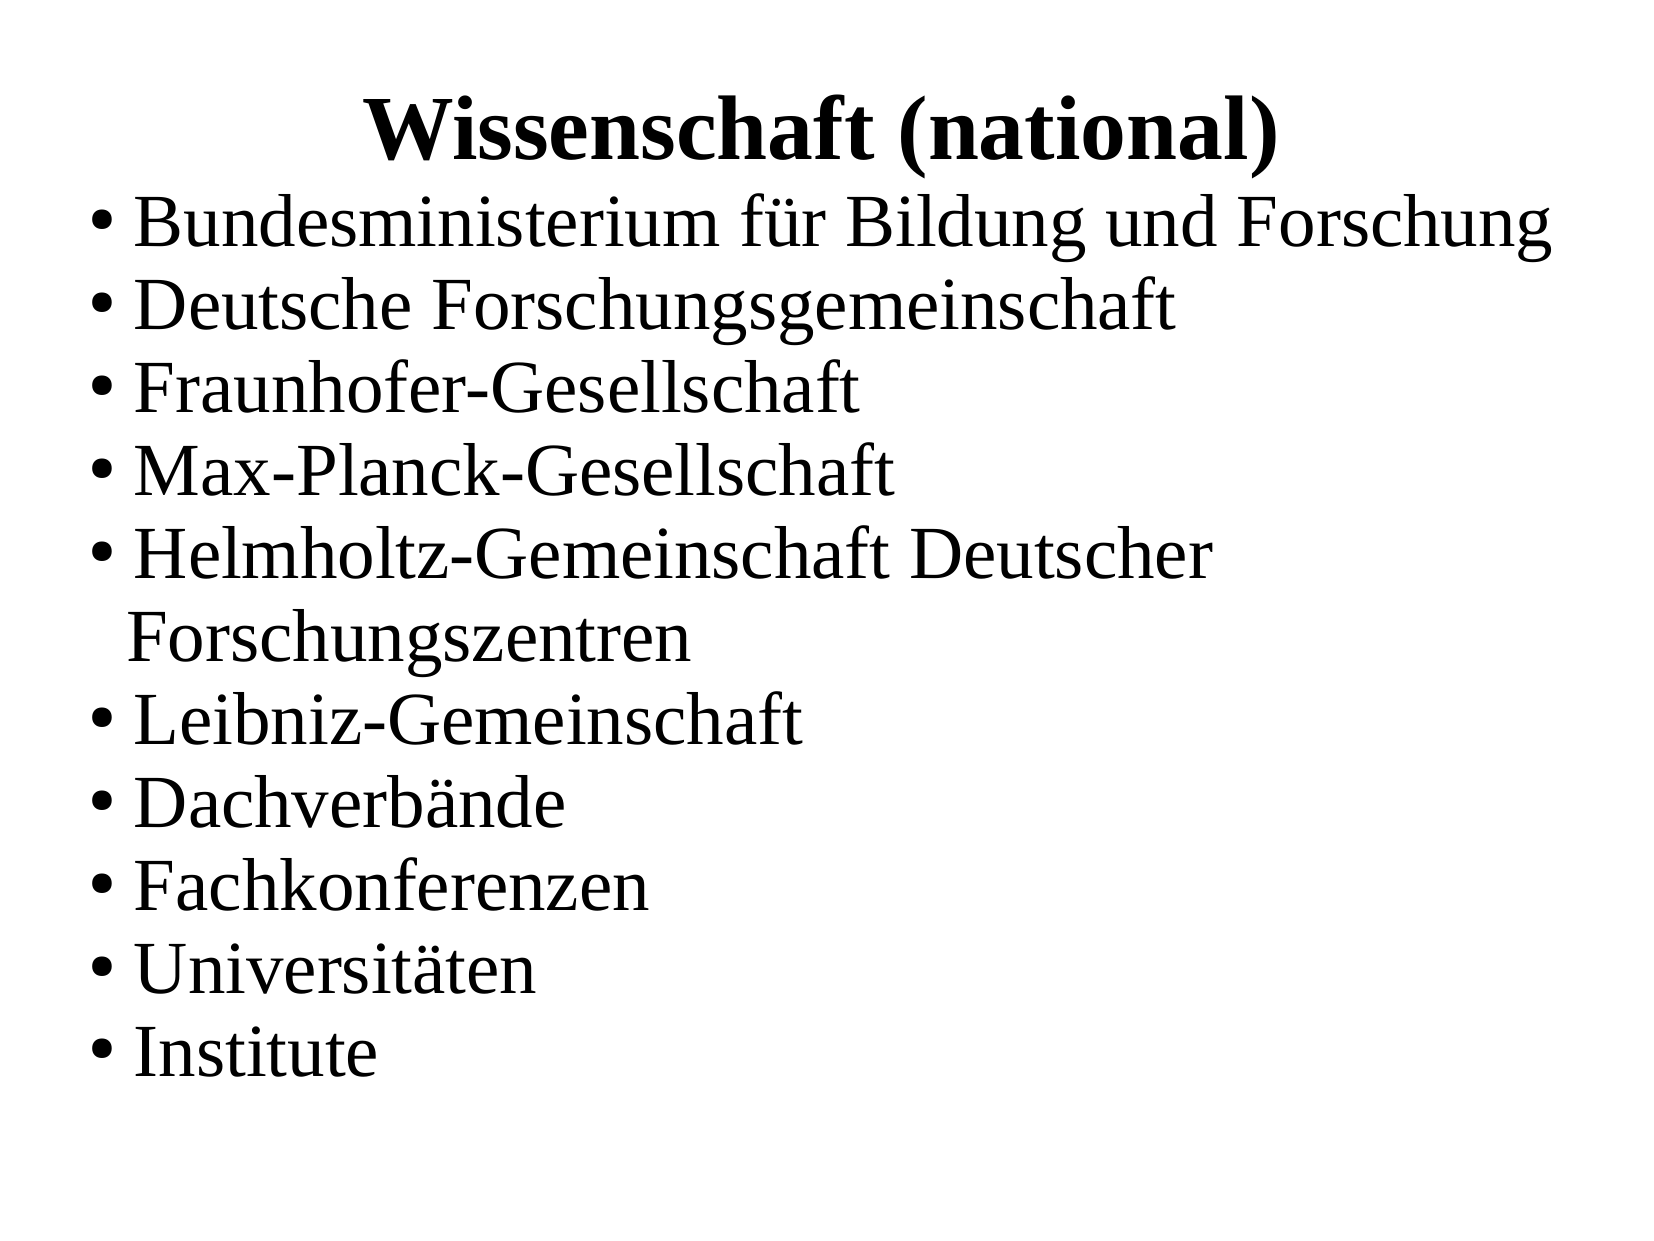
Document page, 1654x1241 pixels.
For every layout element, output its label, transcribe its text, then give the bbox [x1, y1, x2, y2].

text_box Wissenschaft (national) Bundesministerium für Bildung und Forschung Deutsche Forschungsgemeinschaft Fraunhofer-Gesellschaft Max-Planck-Gesellschaft Helmholtz-Gemeinschaft Deutscher Forschungszentren Leibniz-Gemeinschaft Dachverbände Fachkonferenzen Universitäten Institute [73, 70, 1580, 1100]
